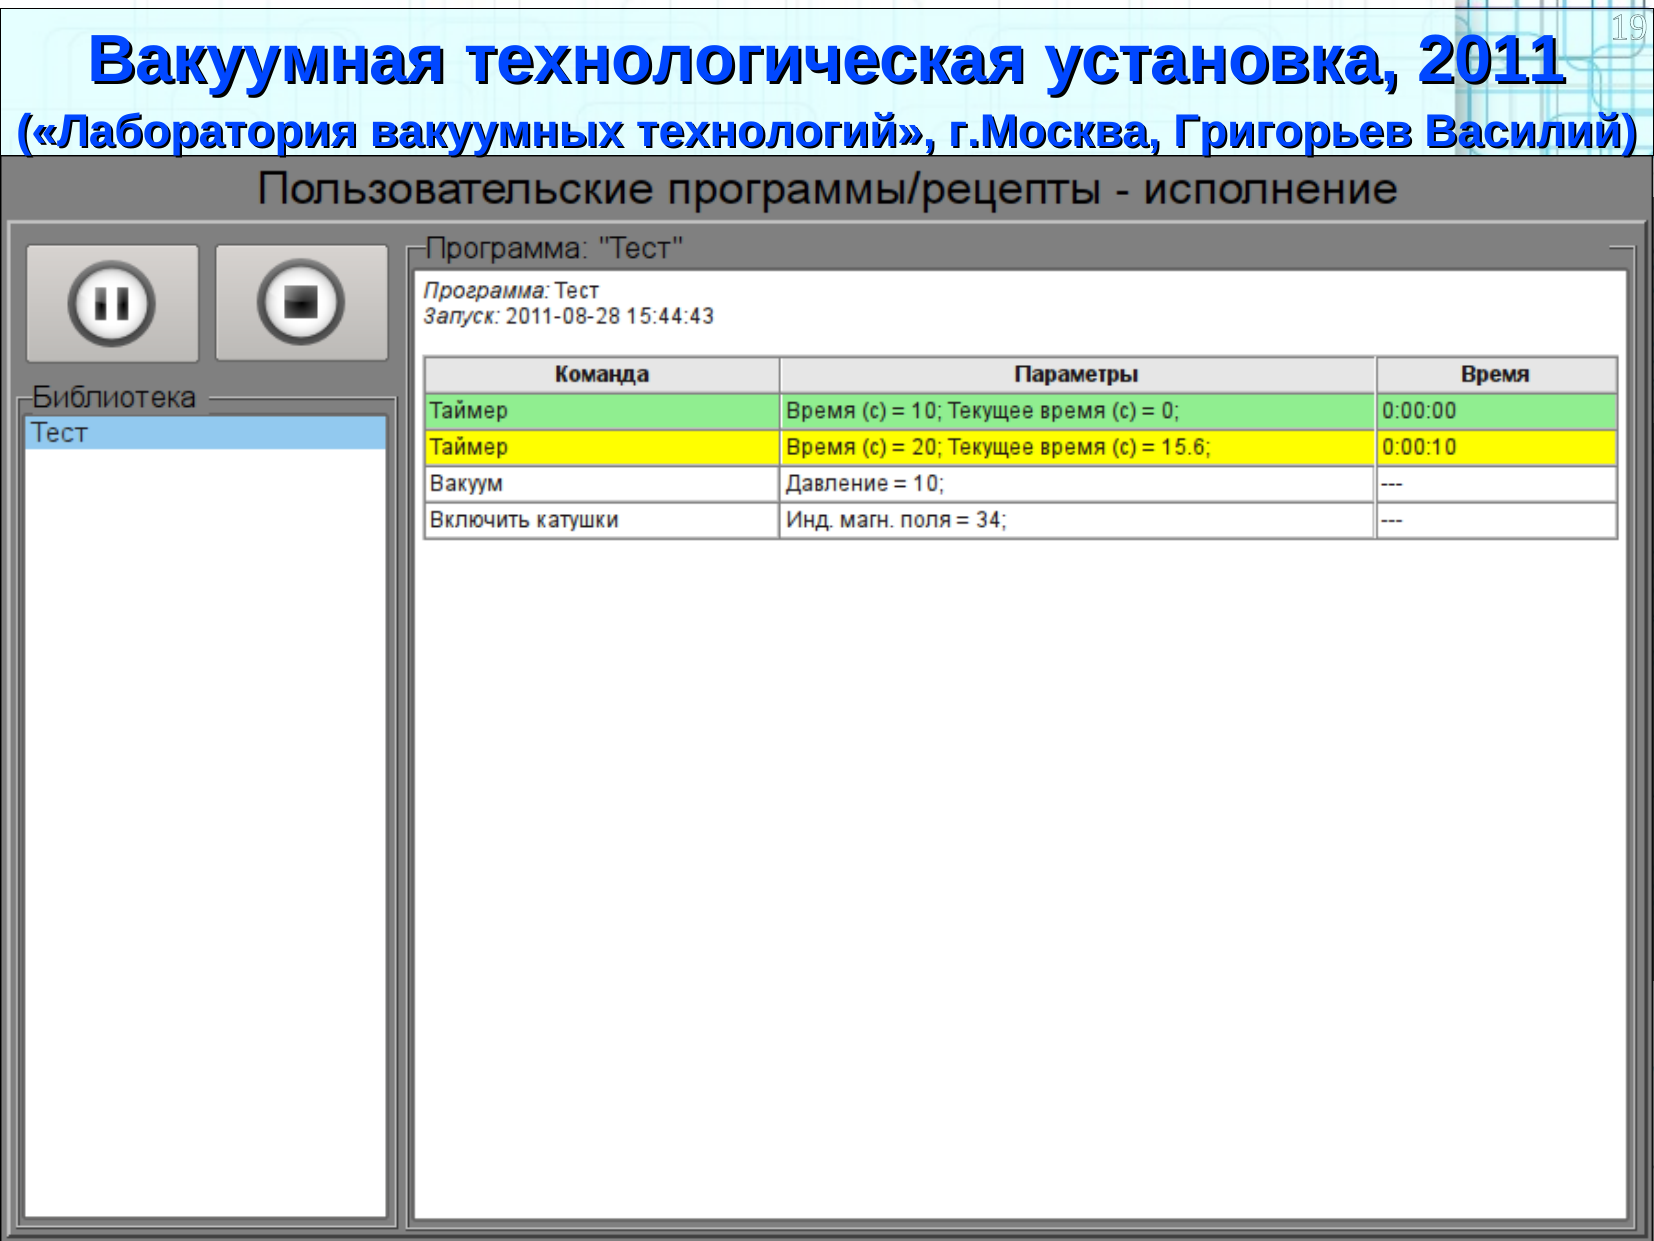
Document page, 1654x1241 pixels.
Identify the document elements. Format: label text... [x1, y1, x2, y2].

picture [0, 0, 1654, 8]
title Вакуумная технологическая установка, 2011 («Лаборатория вакуумных технологий», г.Москва, Григорьев Василий) [0, 14, 1654, 150]
picture [0, 156, 1654, 1241]
